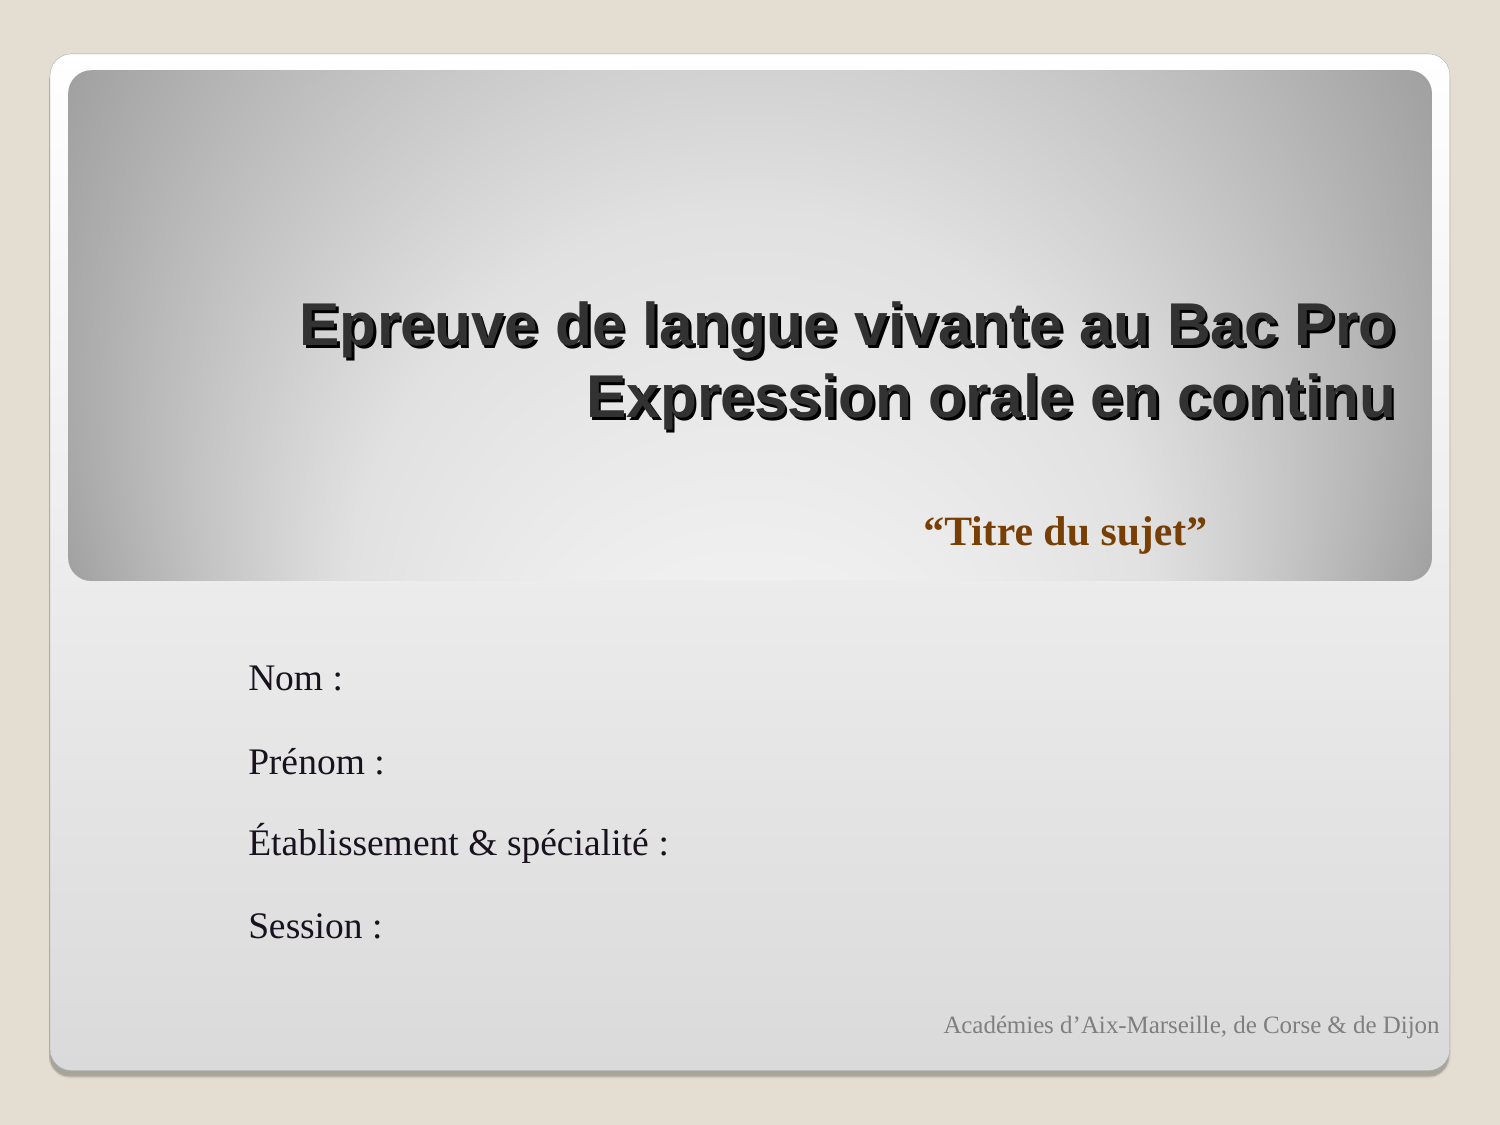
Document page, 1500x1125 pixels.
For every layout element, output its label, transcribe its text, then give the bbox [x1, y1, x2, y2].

title Epreuve de langue vivante au Bac Pro Expression orale en continu [242, 262, 1405, 438]
text_box Nom : [233, 645, 1128, 715]
text_box Académies d’Aix-Marseille, de Corse & de Dijon [560, 1000, 1456, 1071]
subtitle “Titre du sujet” [209, 503, 1223, 691]
text_box Session : [233, 893, 1128, 1012]
picture [67, 69, 1433, 582]
text_box Prénom : [233, 729, 1128, 799]
text_box Établissement & spécialité : [233, 810, 1128, 893]
